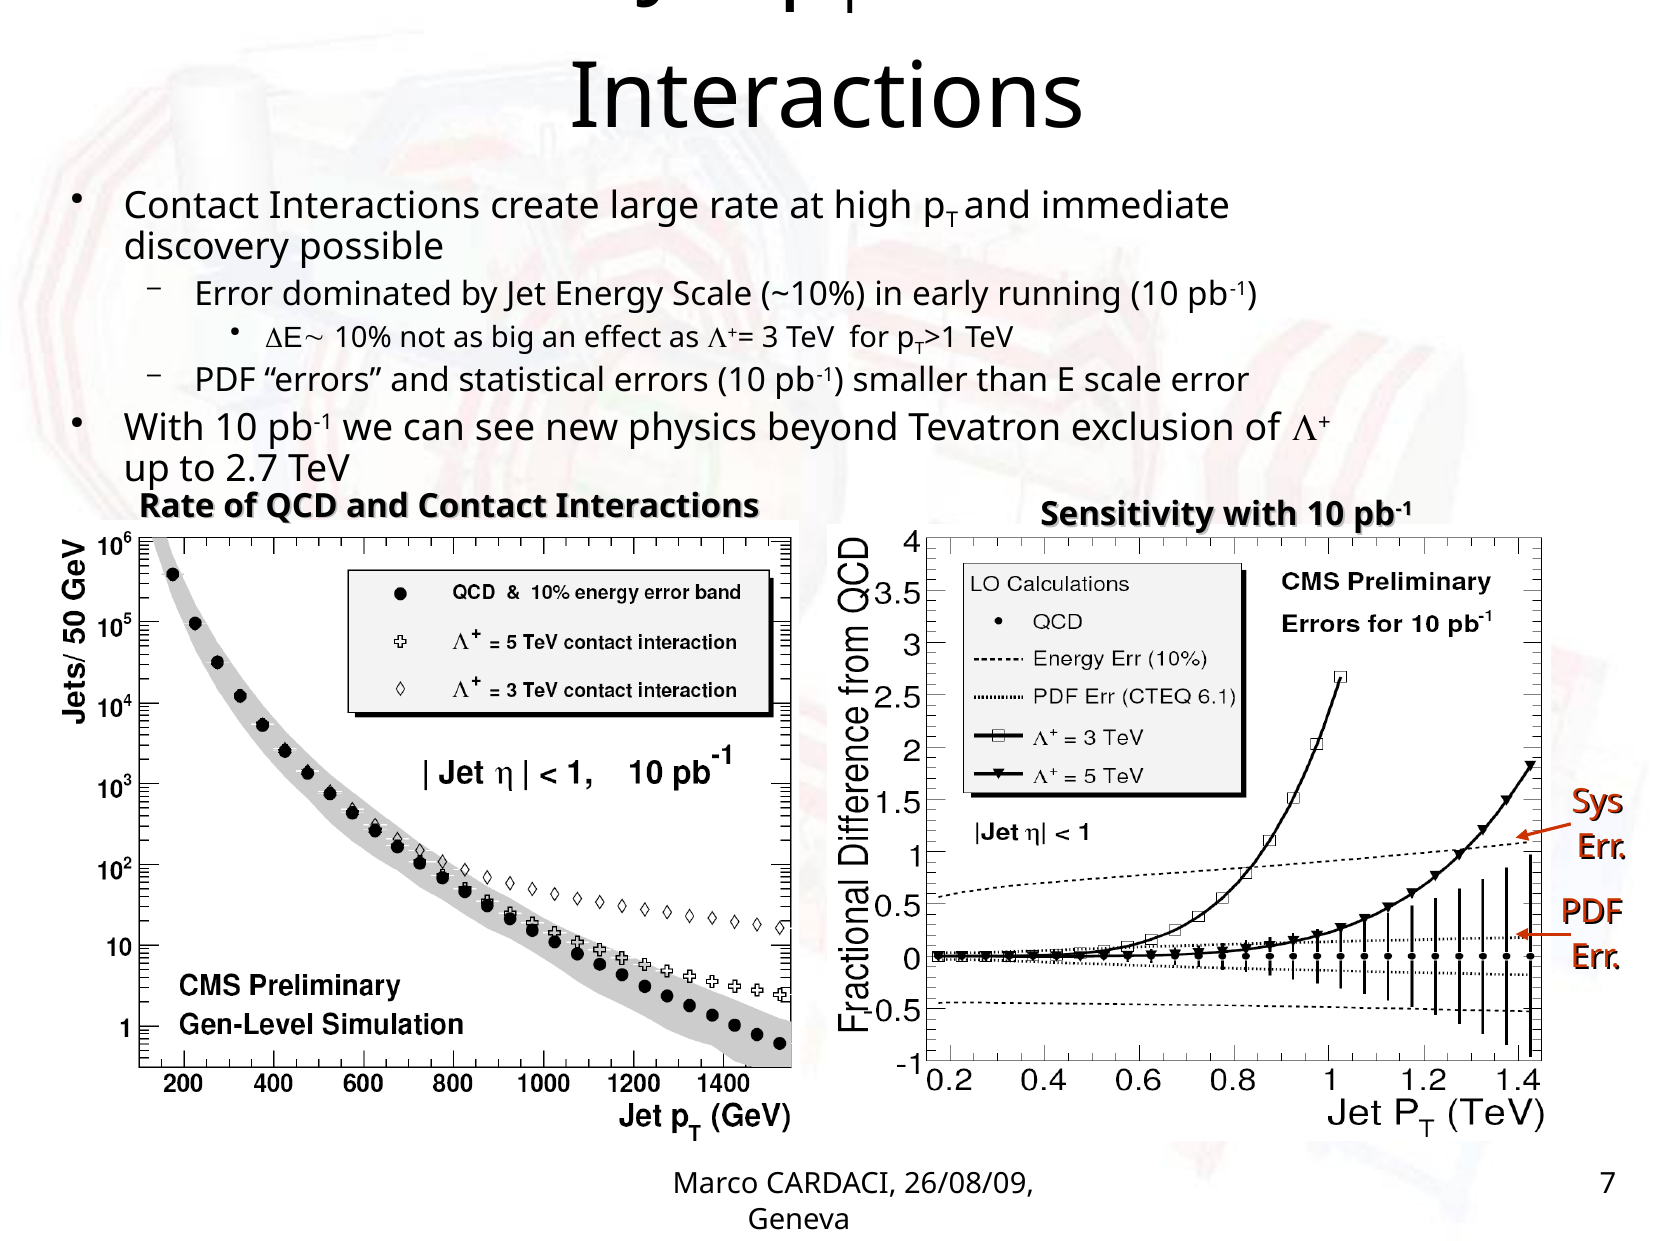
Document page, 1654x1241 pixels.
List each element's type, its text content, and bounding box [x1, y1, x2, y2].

text_box PDF Err. [1545, 879, 1646, 986]
text_box Sys Err. [1556, 769, 1647, 875]
title Inclusive Jet pT and Contact Interactions [118, 28, 1538, 162]
text_box Rate of QCD and Contact Interactions [123, 473, 776, 535]
list Contact Interactions create large rate at high pT and immediate discovery possible Error dominated by Jet Energy Scale (~10%) in early running (10 pb-1) E 10% not as big an effect as += 3 TeV for pT>1 TeV PDF “errors” and statistical errors (10 pb-1) smaller than E scale error With 10 pb-1 we can see new physics beyond Tevatron exclusion of + up to 2.7 TeV [37, 175, 1388, 403]
text_box 7 [1584, 1157, 1650, 1213]
picture [0, 0, 1654, 1241]
text_box Marco CARDACI, 26/08/09, Geneva [657, 1157, 1078, 1213]
text_box Sensitivity with 10 pb-1 [1025, 482, 1428, 543]
